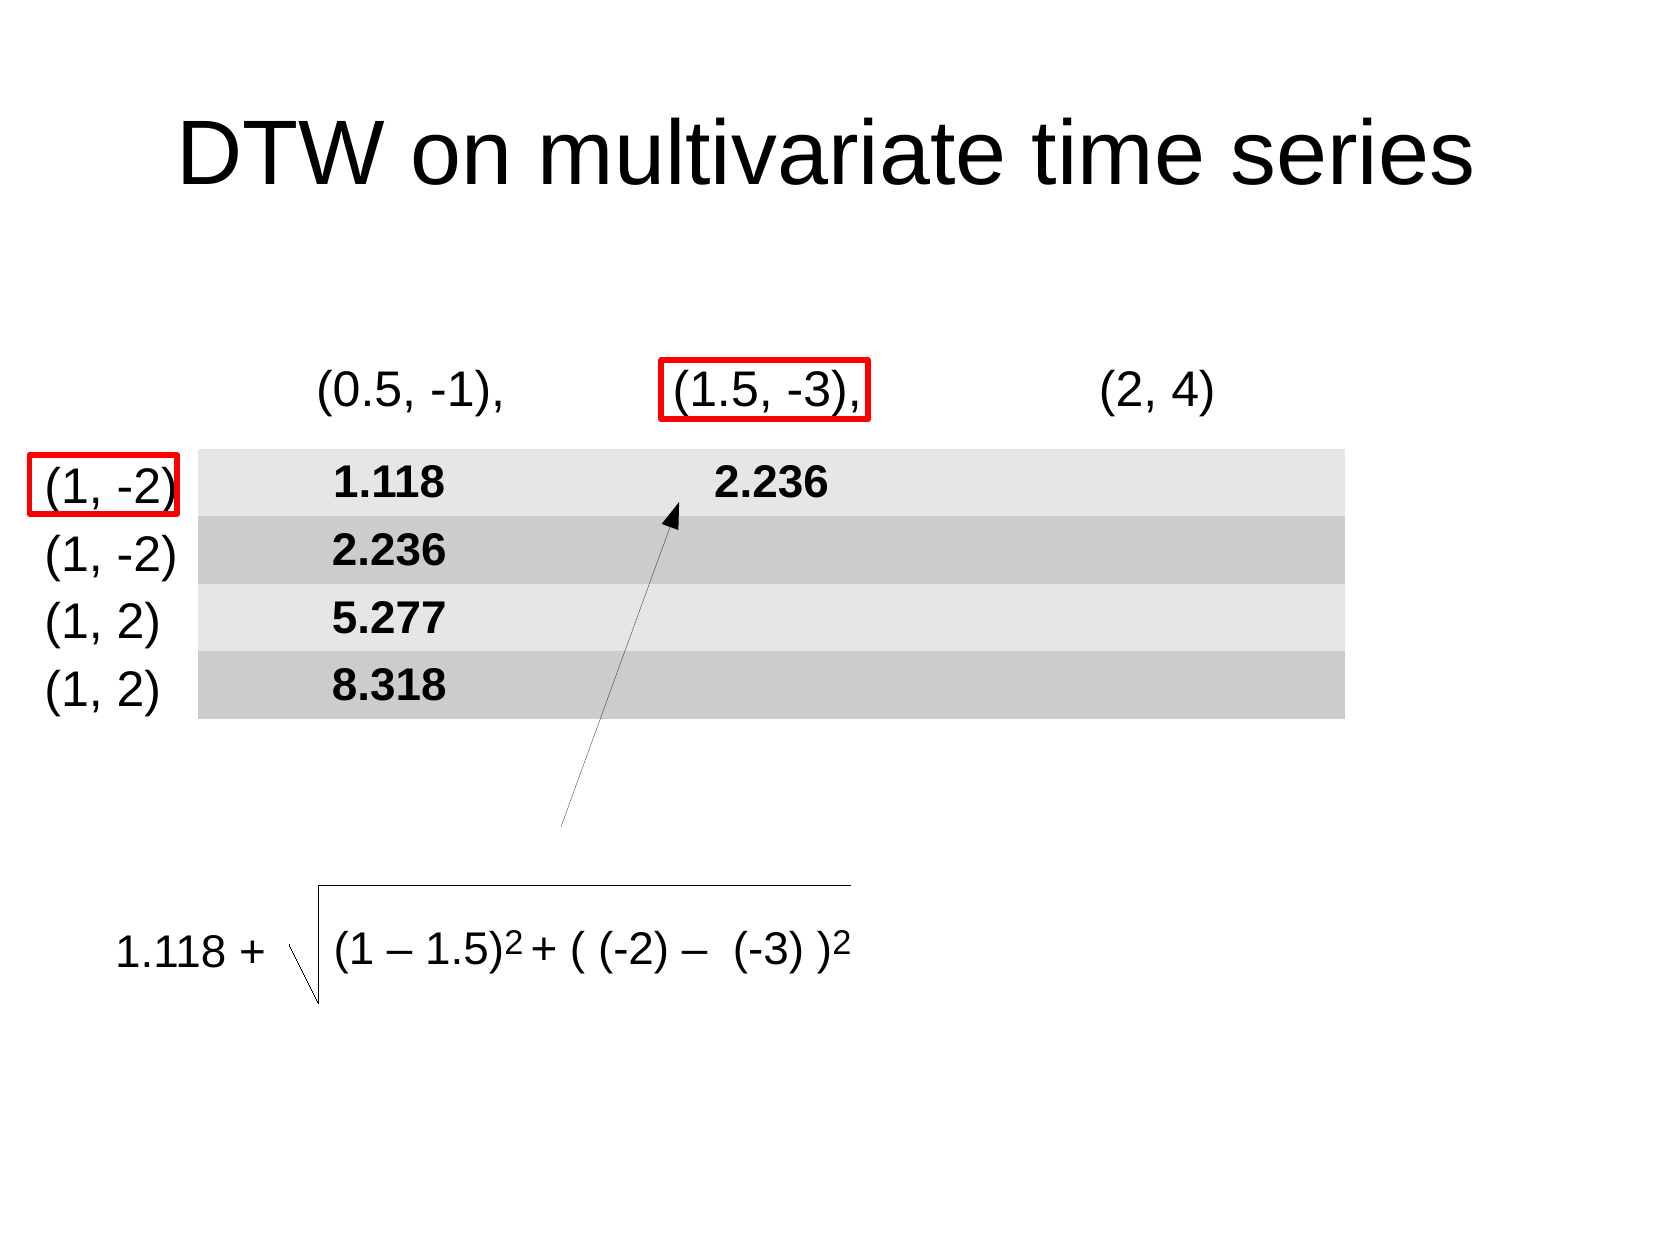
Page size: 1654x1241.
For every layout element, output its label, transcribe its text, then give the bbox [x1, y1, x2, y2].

text_box (1, -2) (1, -2) (1, 2) (1, 2) [32, 458, 174, 511]
table_cell [601, 651, 963, 719]
table_cell [626, 584, 963, 651]
table_cell [963, 516, 1345, 584]
table_cell [963, 584, 1345, 651]
text_box (1, -2) (1, -2) (1, 2) (1, 2) [29, 450, 591, 725]
table_cell [591, 651, 624, 719]
table_cell [591, 516, 669, 584]
table_header 2.236 [580, 449, 963, 516]
title DTW on multivariate time series [82, 49, 1571, 257]
text_box (0.5, -1), (1.5, -3), (2, 4) [301, 354, 1276, 425]
text_box 1.118 + [100, 918, 281, 1012]
table_cell [963, 651, 1345, 719]
table_cell [650, 516, 963, 584]
table_header [963, 449, 1345, 516]
table_cell [591, 584, 648, 651]
text_box (1 – 1.5)2 + ( (-2) – (-3) )2 [319, 915, 874, 984]
